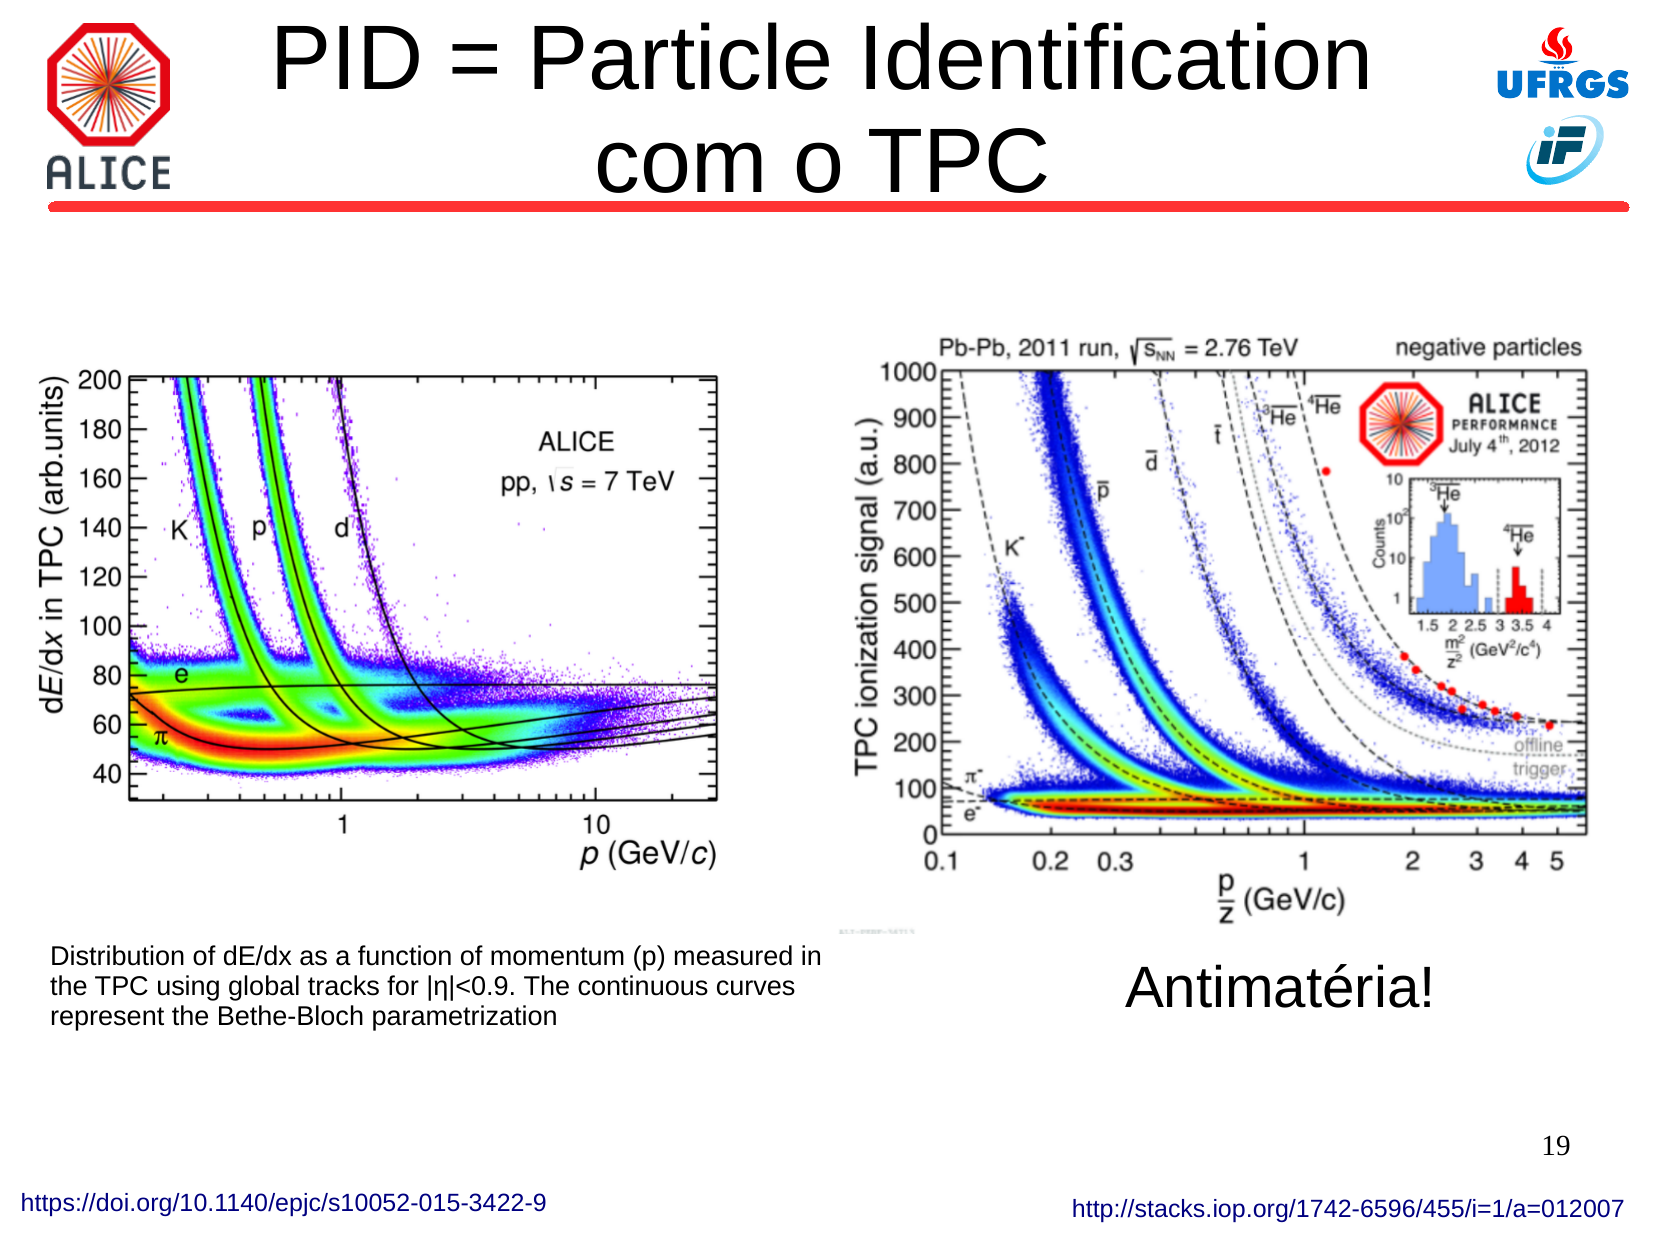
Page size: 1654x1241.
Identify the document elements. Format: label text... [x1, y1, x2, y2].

picture [11, 319, 796, 886]
title PID = Particle Identification com o TPC [193, 5, 1453, 213]
picture [838, 324, 1595, 934]
text_box Distribution of dE/dx as a function of momentum (p) measured in the TPC using global tracks for |η|<0.9. The continuous curves represent the Bethe-Bloch parametrization [35, 933, 851, 1076]
picture [1542, 176, 1558, 185]
picture [1497, 27, 1629, 103]
text_box https://doi.org/10.1140/epjc/s10052-015-3422-9 [5, 1181, 585, 1238]
picture [1526, 153, 1531, 162]
text_box http://stacks.iop.org/1742-6596/455/i=1/a=012007 [1057, 1187, 1653, 1241]
picture [47, 23, 170, 190]
text_box Antimatéria! [1110, 947, 1452, 1028]
